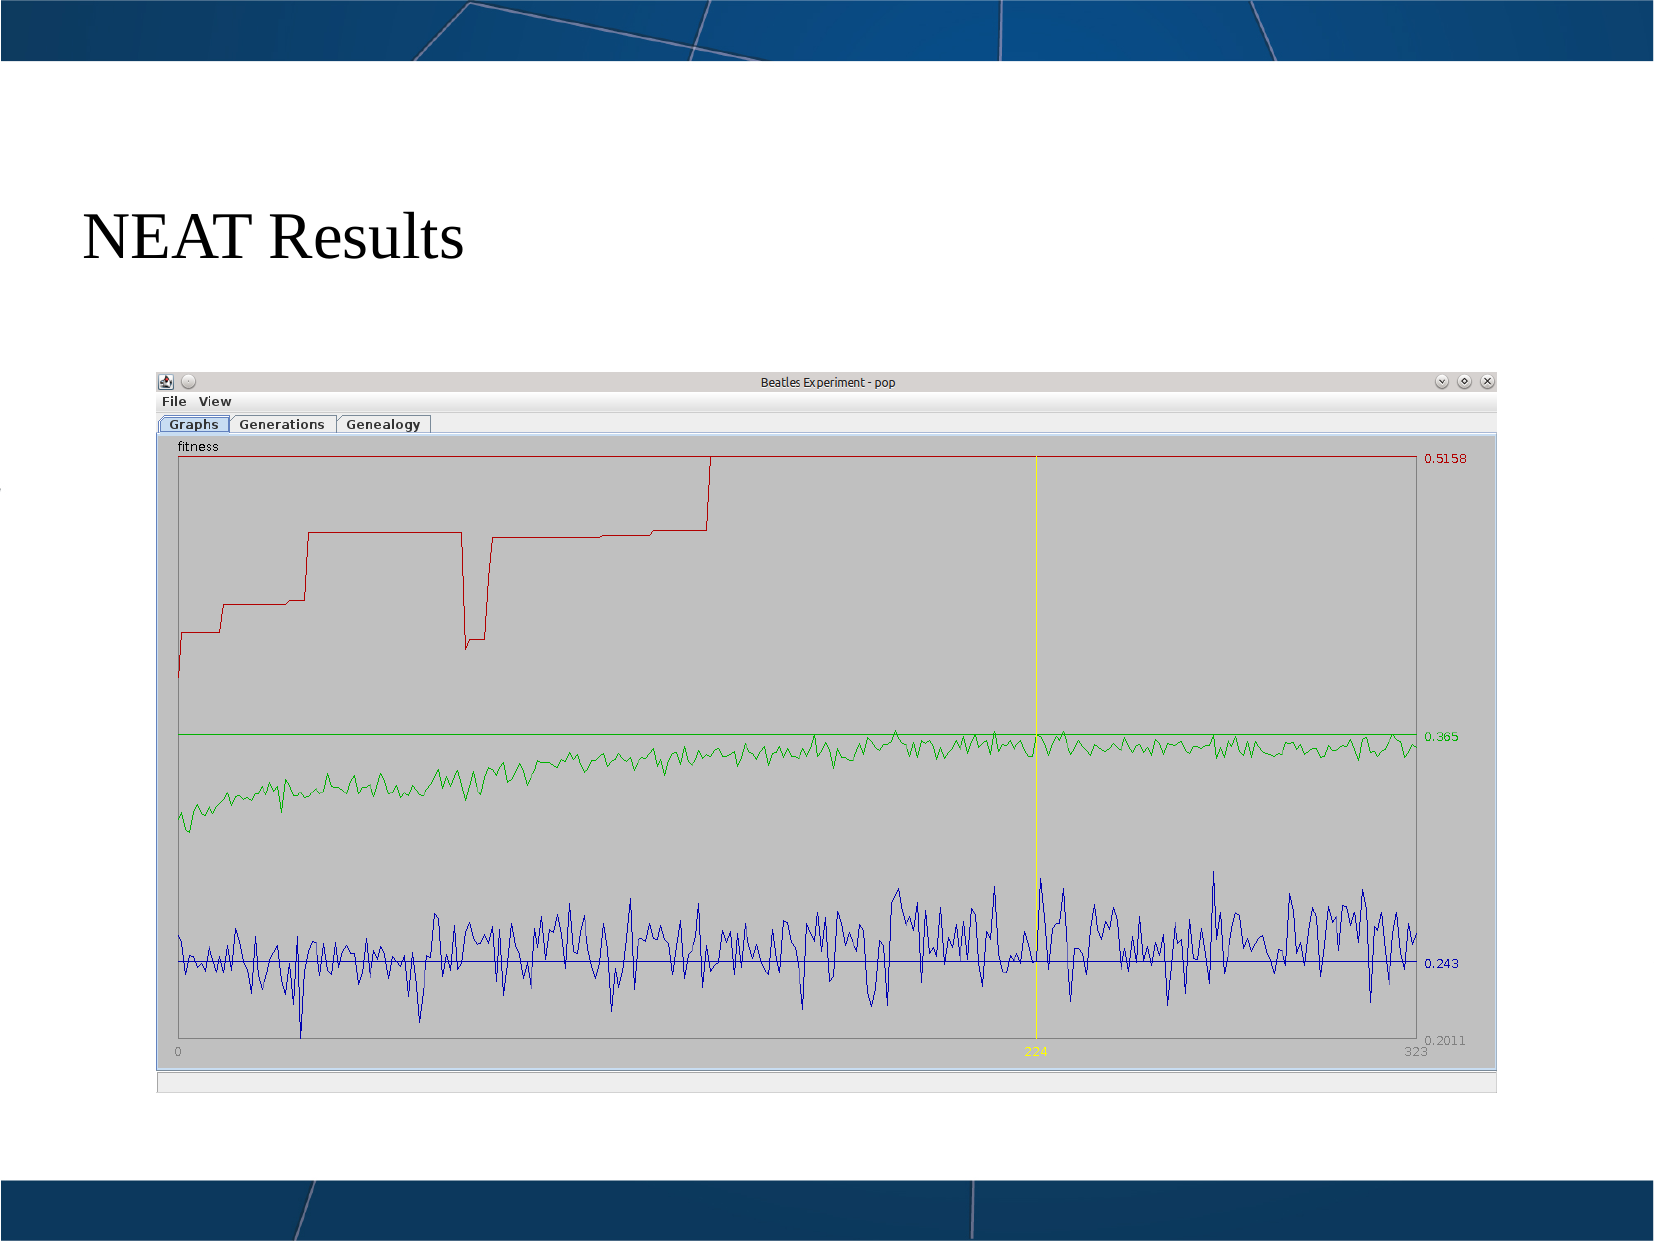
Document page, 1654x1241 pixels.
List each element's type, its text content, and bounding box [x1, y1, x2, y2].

picture [0, 0, 1654, 1241]
title NEAT Results [82, 132, 1571, 340]
